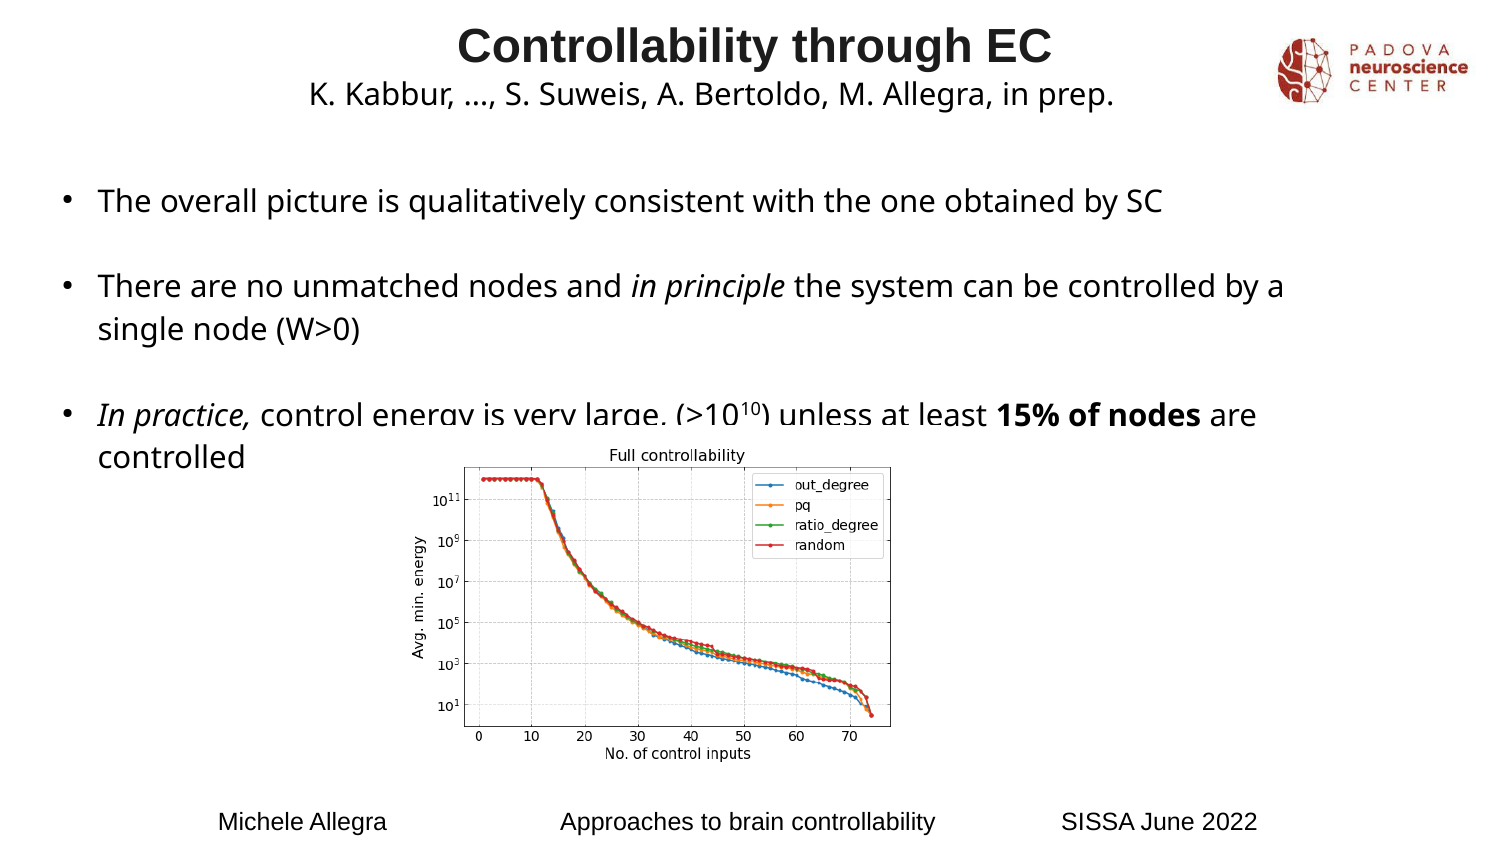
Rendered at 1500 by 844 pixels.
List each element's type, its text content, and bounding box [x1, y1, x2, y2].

text_box Michele Allegra Approaches to brain controllability SISSA June 2022 [64, 794, 1415, 844]
text_box The overall picture is qualitatively consistent with the one obtained by SC There are no unmatched nodes and in principle the system can be controlled by a single node (W>0) In practice, control energy is very large, (>1010) unless at least 15% of nodes are controlled [47, 171, 1312, 573]
text_box K. Kabbur, …, S. Suweis, A. Bertoldo, M. Allegra, in prep. [218, 58, 1234, 127]
text_box Controllability through EC [74, 0, 1436, 95]
picture [395, 425, 945, 769]
picture [1268, 10, 1476, 123]
